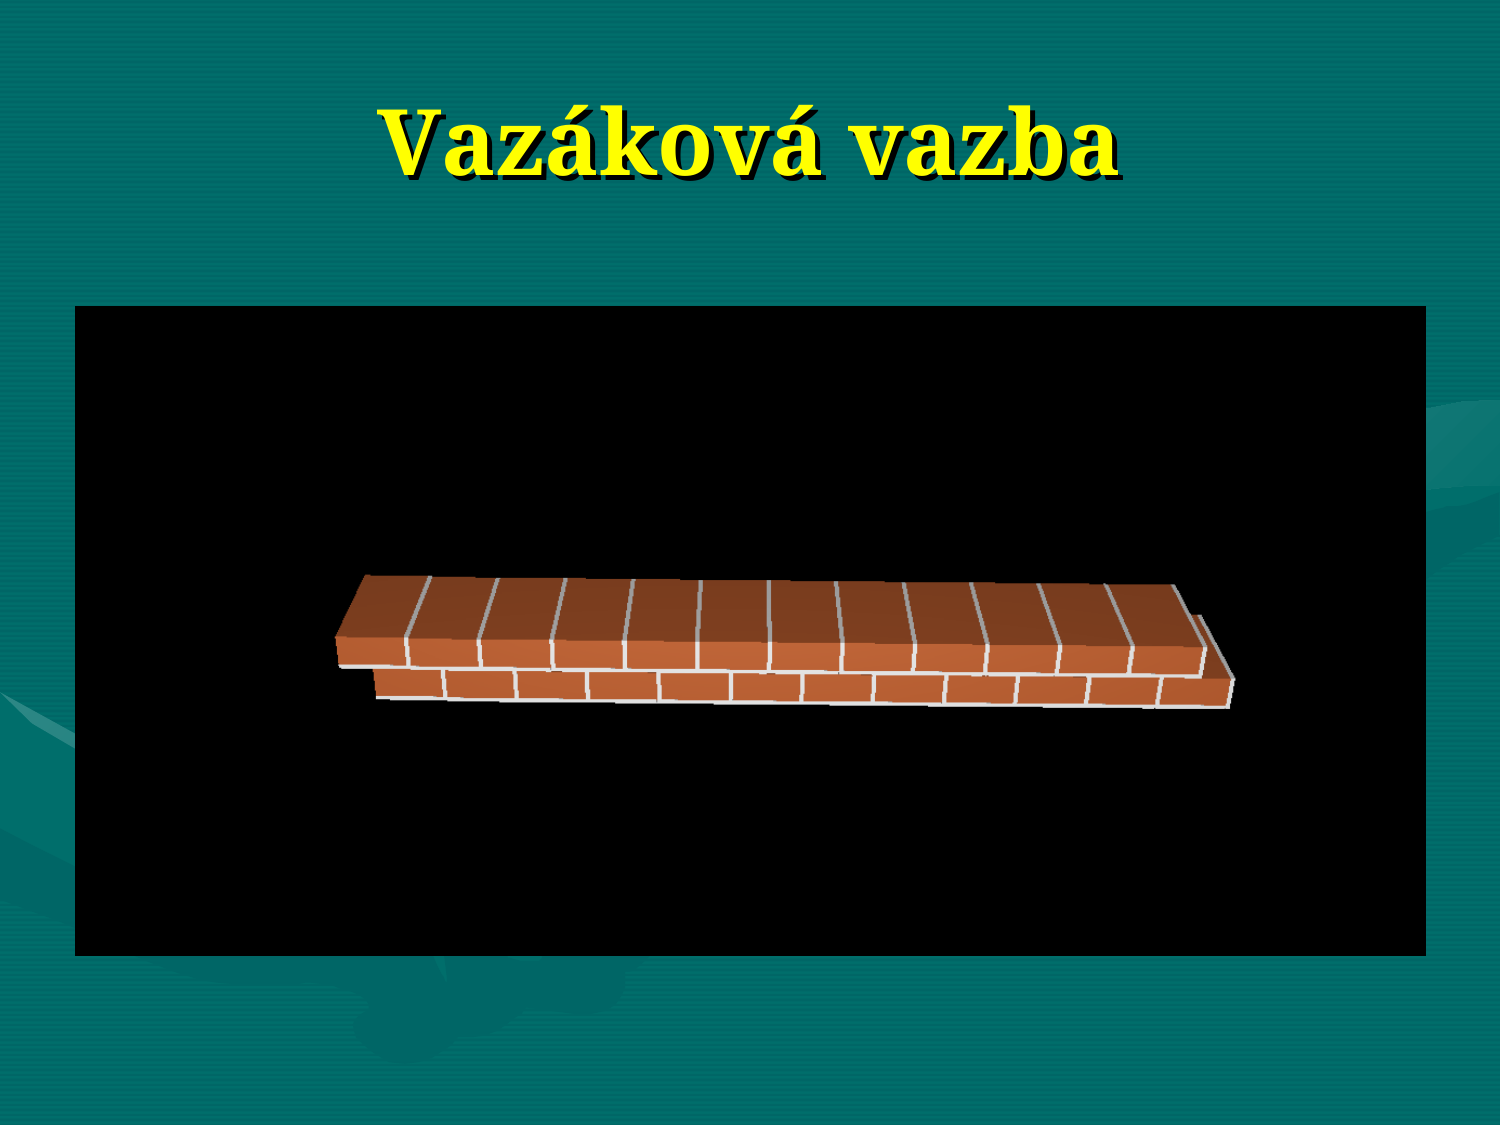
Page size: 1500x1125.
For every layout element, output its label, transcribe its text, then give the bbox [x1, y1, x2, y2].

picture [75, 306, 1426, 956]
title Vazáková vazba [75, 45, 1426, 233]
